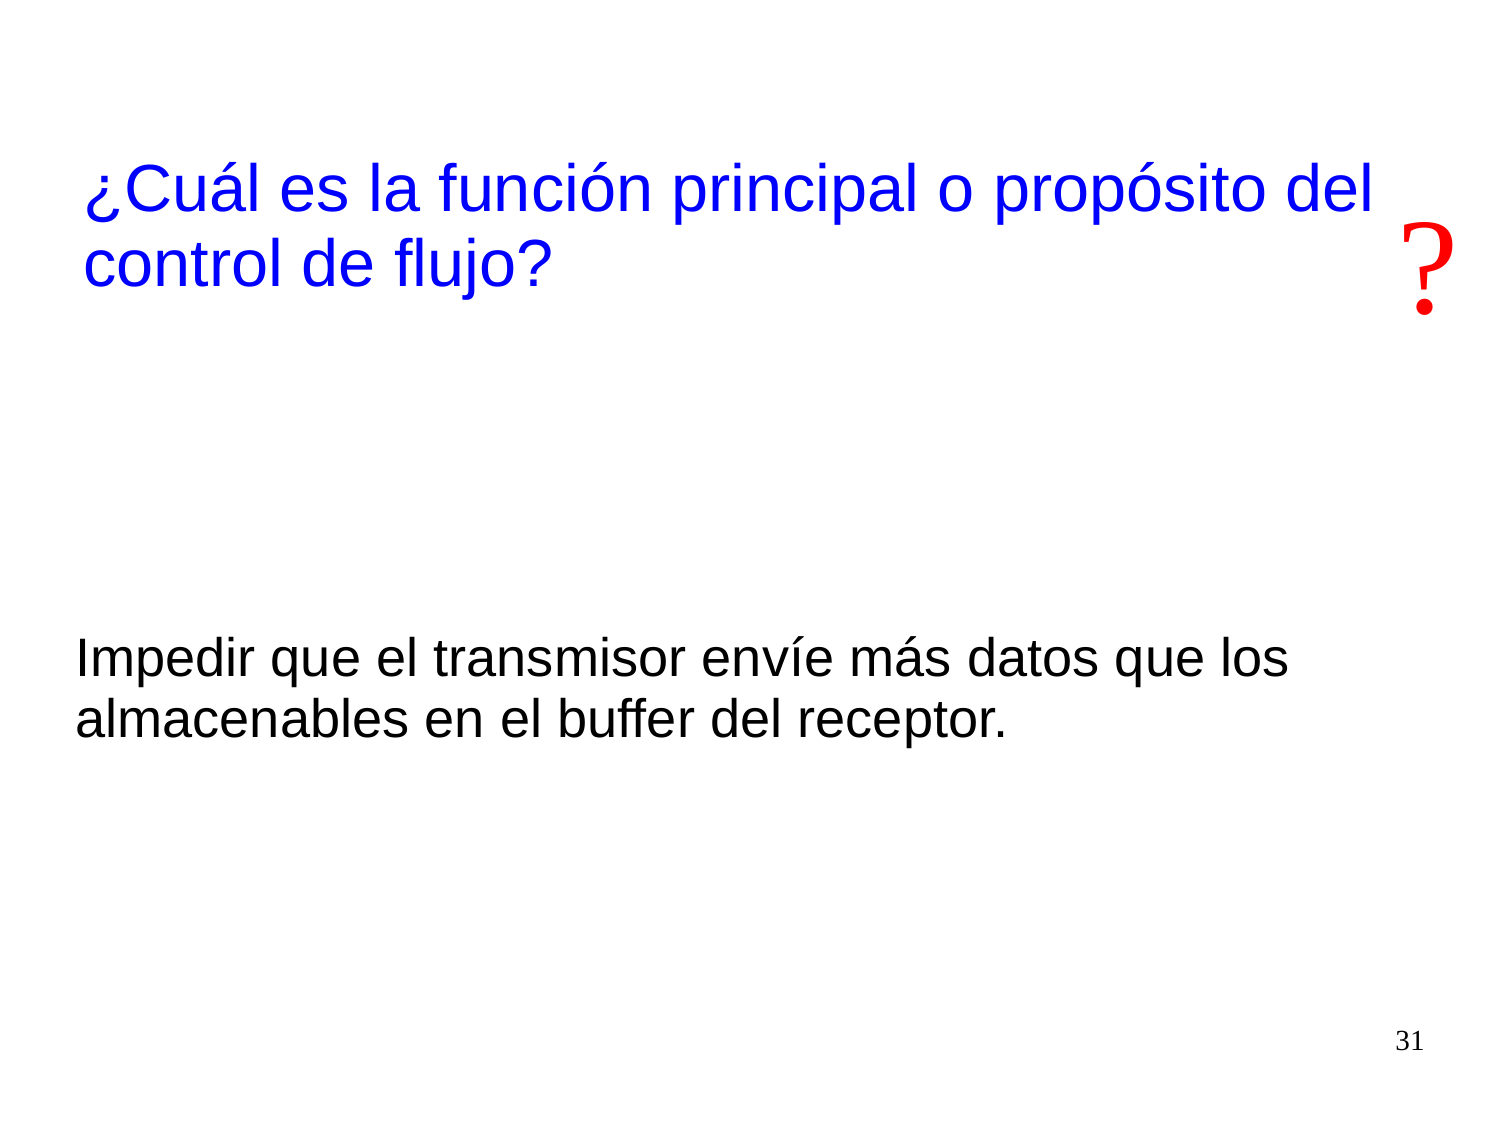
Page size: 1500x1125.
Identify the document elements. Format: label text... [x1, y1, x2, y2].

list Impedir que el transmisor envíe más datos que los almacenables en el buffer del receptor. [75, 537, 1425, 1006]
title ¿Cuál es la función principal o propósito del control de flujo? [83, 150, 1421, 301]
